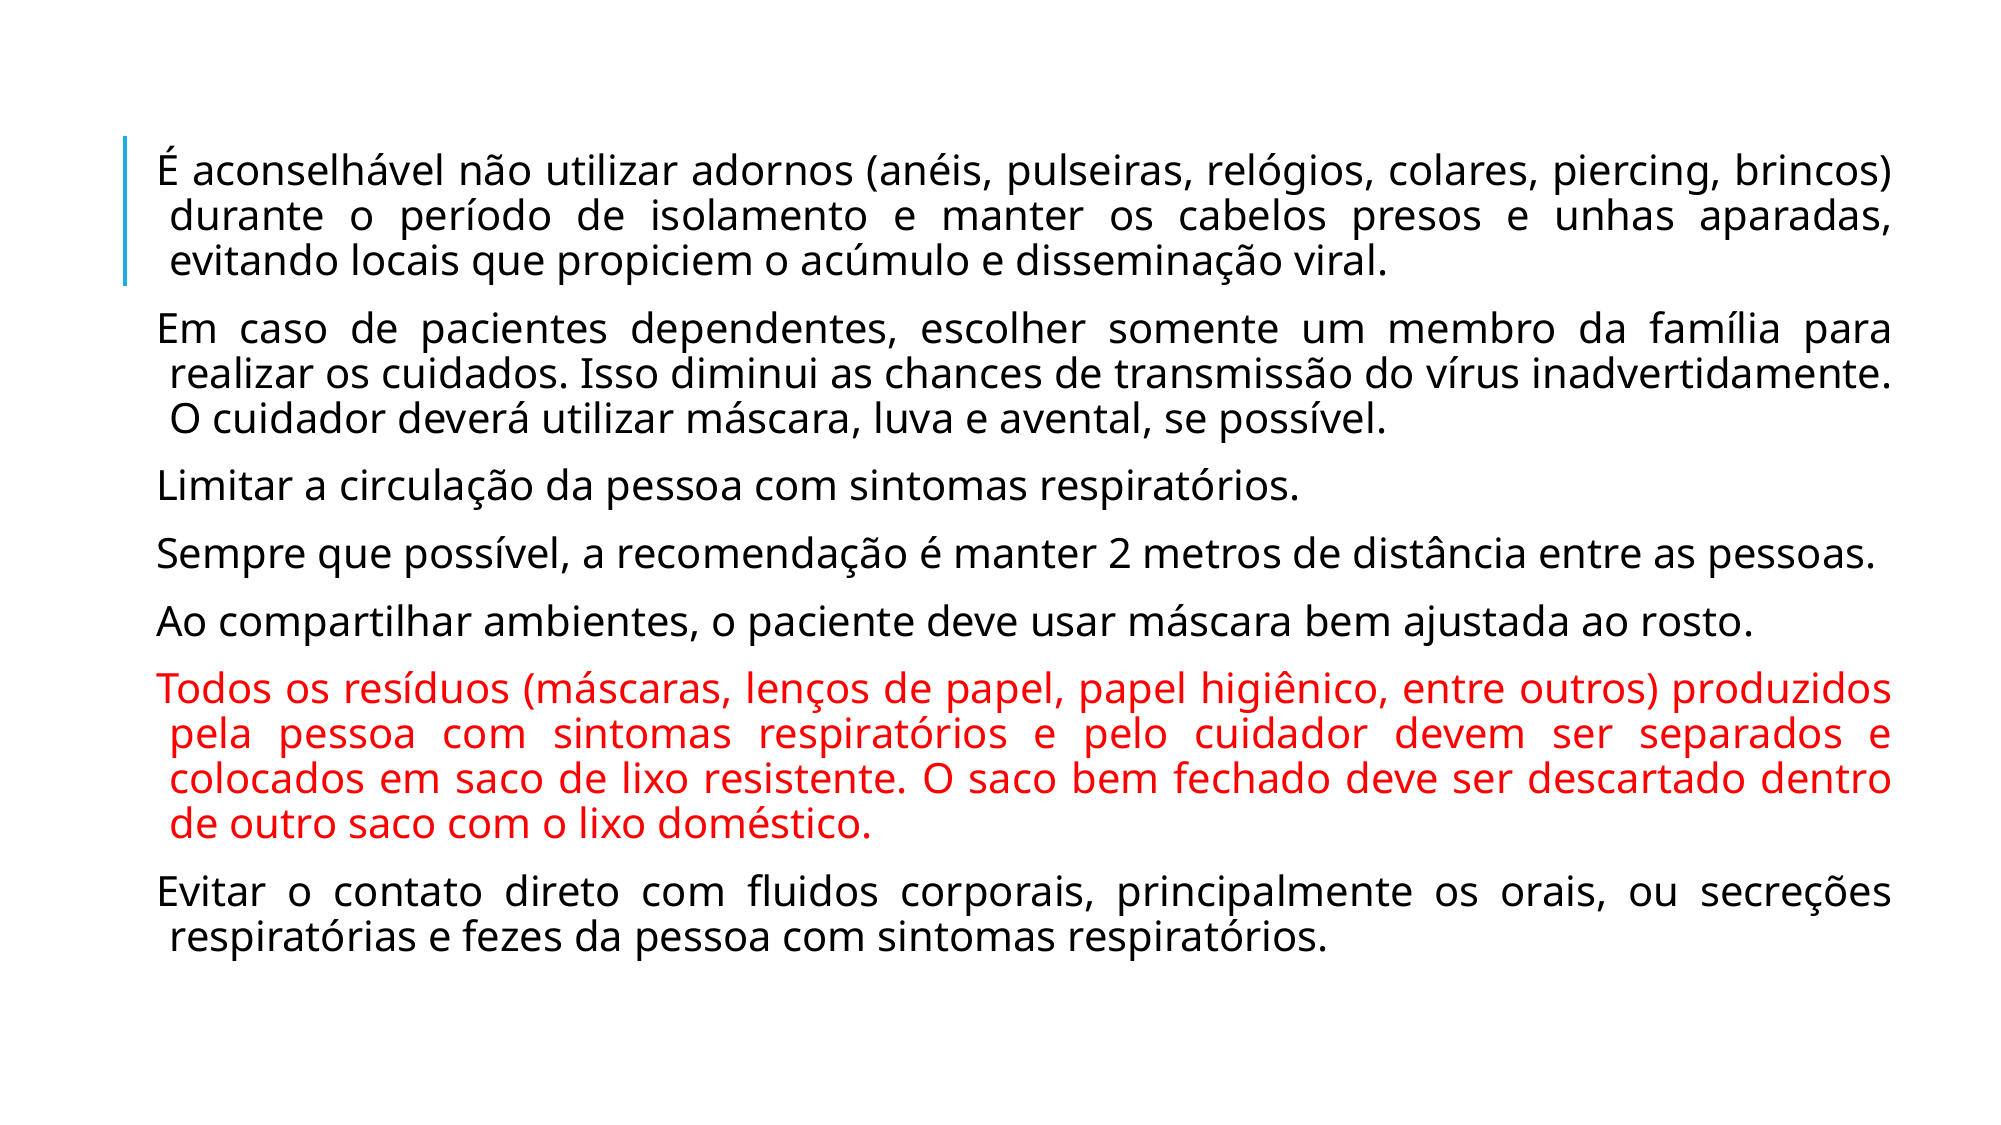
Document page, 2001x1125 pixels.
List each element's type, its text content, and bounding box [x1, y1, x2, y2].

list É aconselhável não utilizar adornos (anéis, pulseiras, relógios, colares, piercing, brincos) durante o período de isolamento e manter os cabelos presos e unhas aparadas, evitando locais que propiciem o acúmulo e disseminação viral. Em caso de pacientes dependentes, escolher somente um membro da família para realizar os cuidados. Isso diminui as chances de transmissão do vírus inadvertidamente. O cuidador deverá utilizar máscara, luva e avental, se possível. Limitar a circulação da pessoa com sintomas respiratórios. Sempre que possível, a recomendação é manter 2 metros de distância entre as pessoas. Ao compartilhar ambientes, o paciente deve usar máscara bem ajustada ao rosto. Todos os resíduos (máscaras, lenços de papel, papel higiênico, entre outros) produzidos pela pessoa com sintomas respiratórios e pelo cuidador devem ser separados e colocados em saco de lixo resistente. O saco bem fechado deve ser descartado dentro de outro saco com o lixo doméstico. Evitar o contato direto com fluidos corporais, principalmente os orais, ou secreções respiratórias e fezes da pessoa com sintomas respiratórios. [135, 142, 1901, 983]
